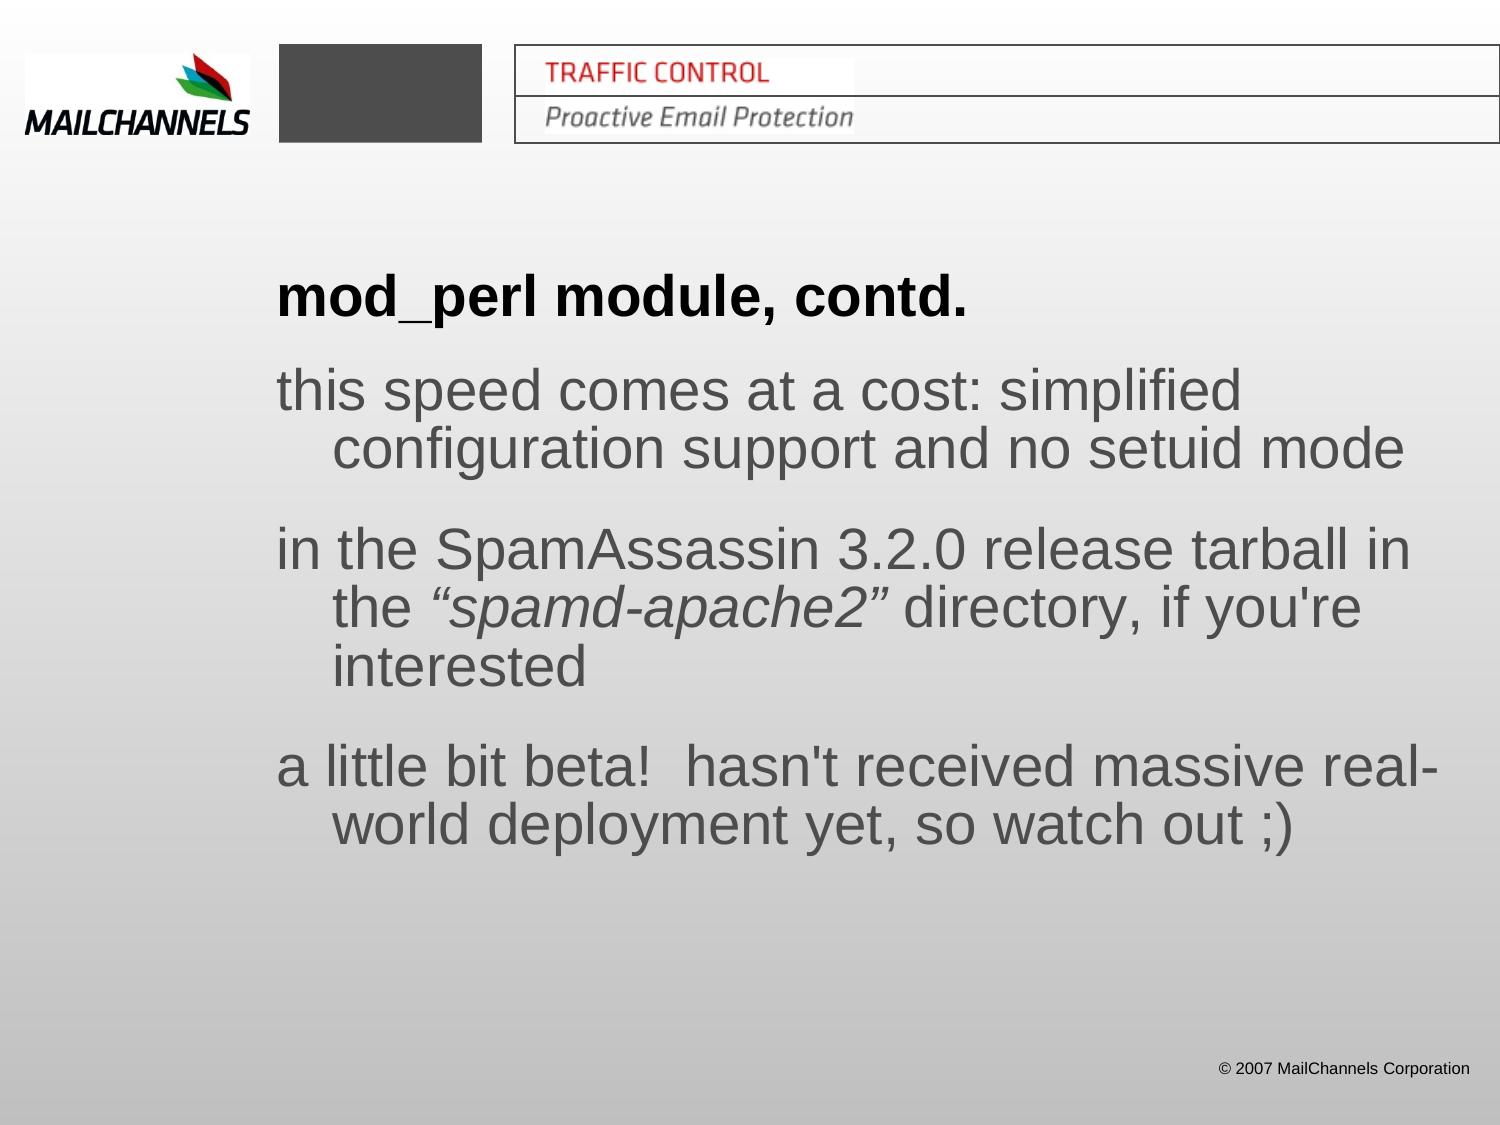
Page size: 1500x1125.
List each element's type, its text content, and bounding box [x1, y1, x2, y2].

picture [24, 53, 250, 135]
picture [545, 97, 854, 134]
picture [545, 58, 854, 95]
list this speed comes at a cost: simplified configuration support and no setuid mode in the SpamAssassin 3.2.0 release tarball in the “spamd-apache2” directory, if you're interested a little bit beta! hasn't received massive real-world deployment yet, so watch out ;) [276, 363, 1500, 962]
title mod_perl module, contd. [276, 248, 1500, 349]
